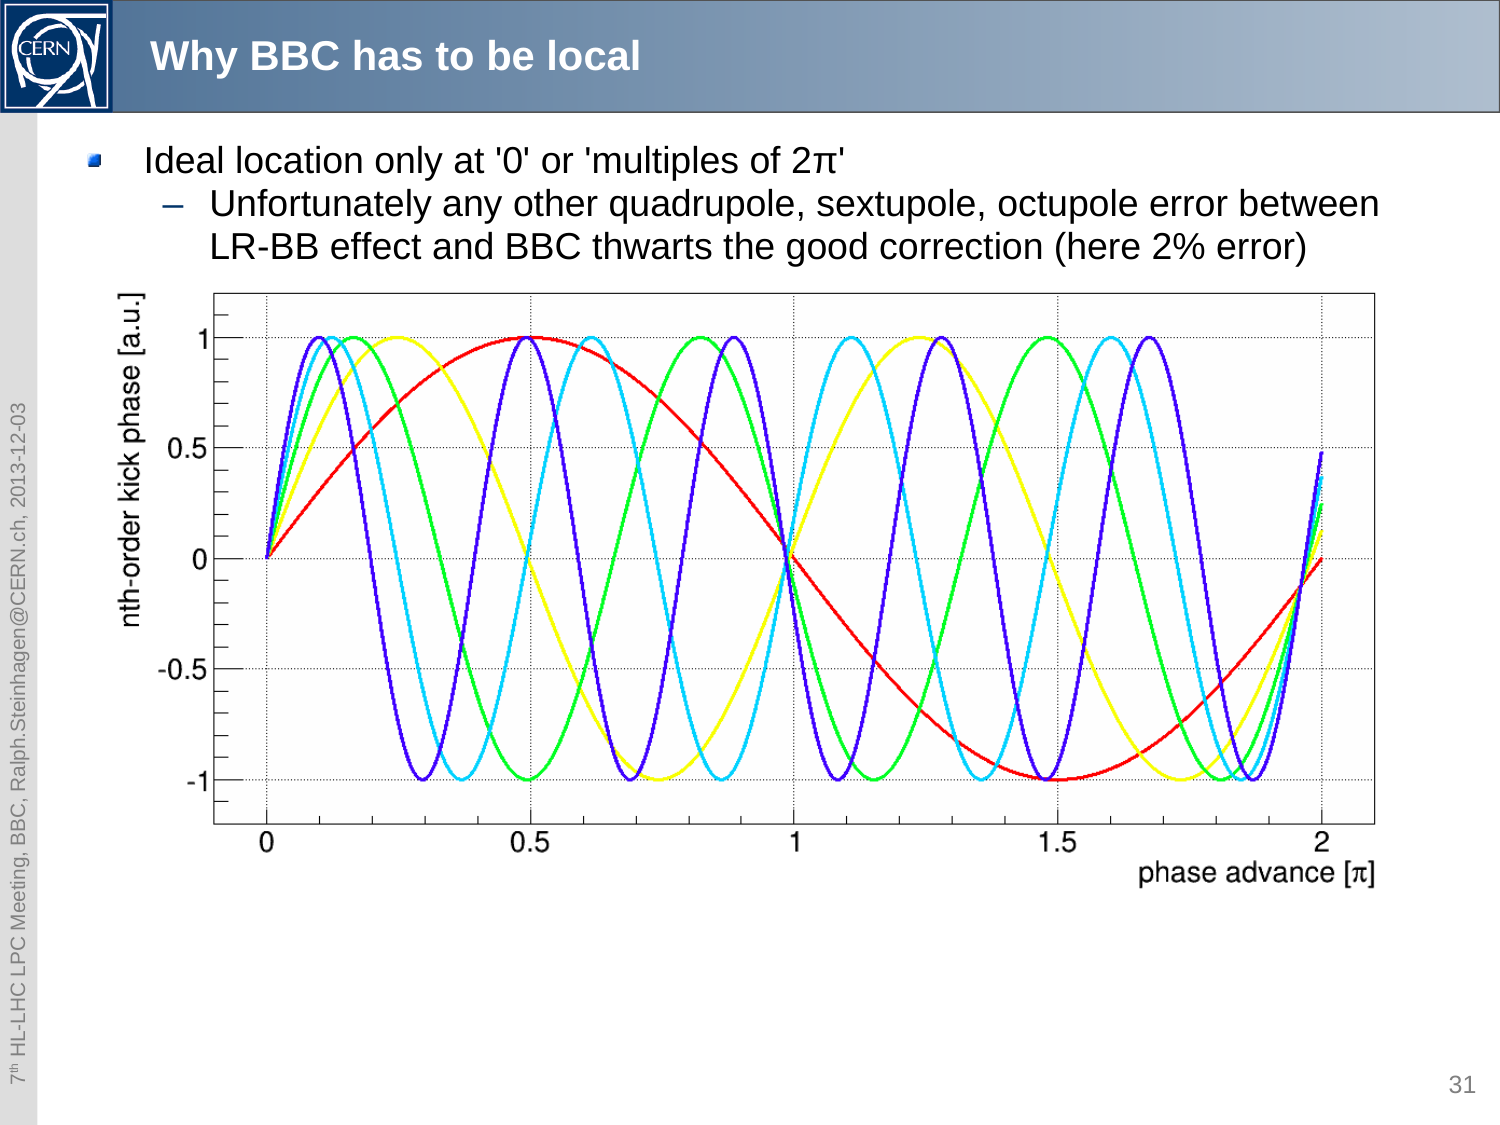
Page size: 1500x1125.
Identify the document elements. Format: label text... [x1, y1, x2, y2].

picture [111, 281, 1400, 898]
list Ideal location only at '0' or 'multiples of 2π' Unfortunately any other quadrupole, sextupole, octupole error between LR-BB effect and BBC thwarts the good correction (here 2% error) [87, 137, 1438, 1030]
picture [0, 0, 113, 113]
title Why BBC has to be local [150, 0, 1201, 113]
